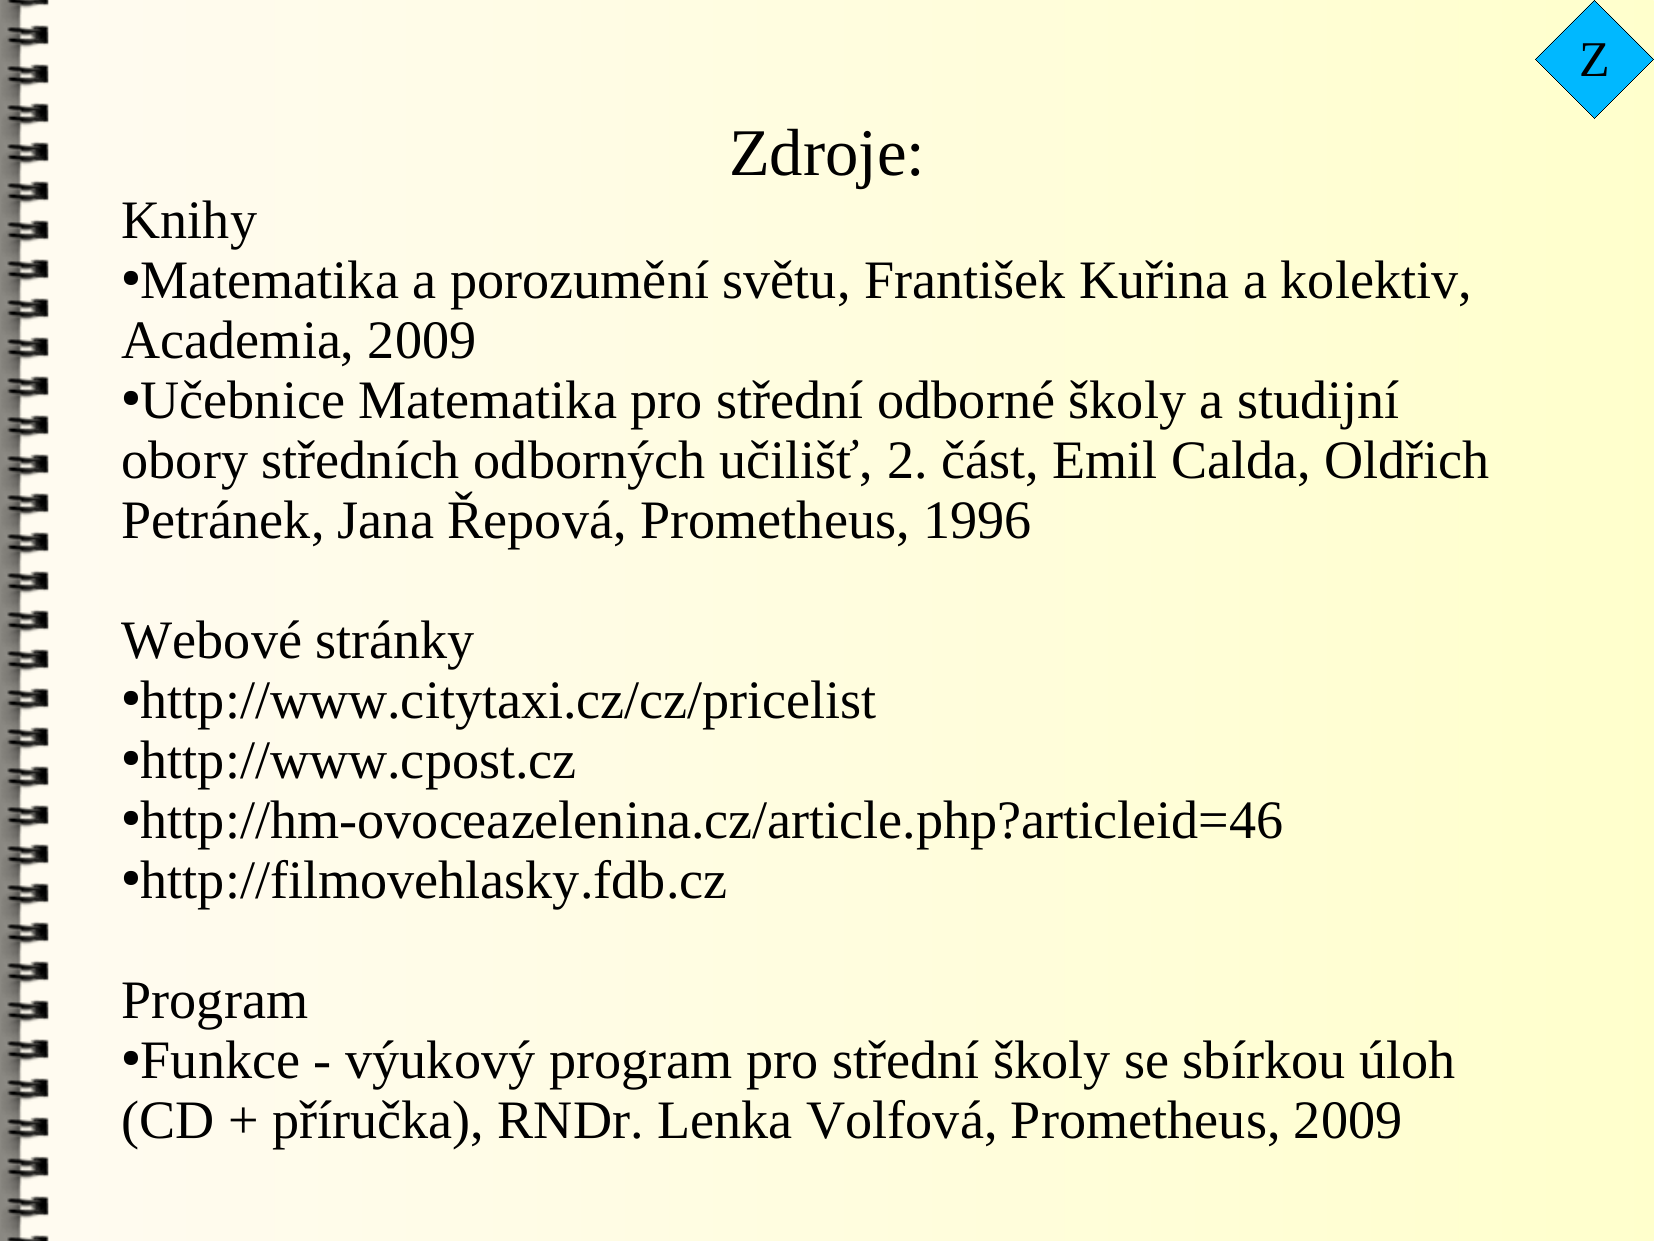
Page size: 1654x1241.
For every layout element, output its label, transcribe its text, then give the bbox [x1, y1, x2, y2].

text_box Z [1535, 0, 1654, 119]
picture [0, 0, 1654, 1241]
subtitle Zdroje: Knihy Matematika a porozumění světu, František Kuřina a kolektiv, Academia, 2009 Učebnice Matematika pro střední odborné školy a studijní obory středních odborných učilišť, 2. část, Emil Calda, Oldřich Petránek, Jana Řepová, Prometheus, 1996 Webové stránky http://www.citytaxi.cz/cz/pricelist http://www.cpost.cz http://hm-ovoceazelenina.cz/article.php?articleid=46 http://filmovehlasky.fdb.cz Program Funkce - výukový program pro střední školy se sbírkou úloh (CD + příručka), RNDr. Lenka Volfová, Prometheus, 2009 [121, 102, 1534, 1164]
